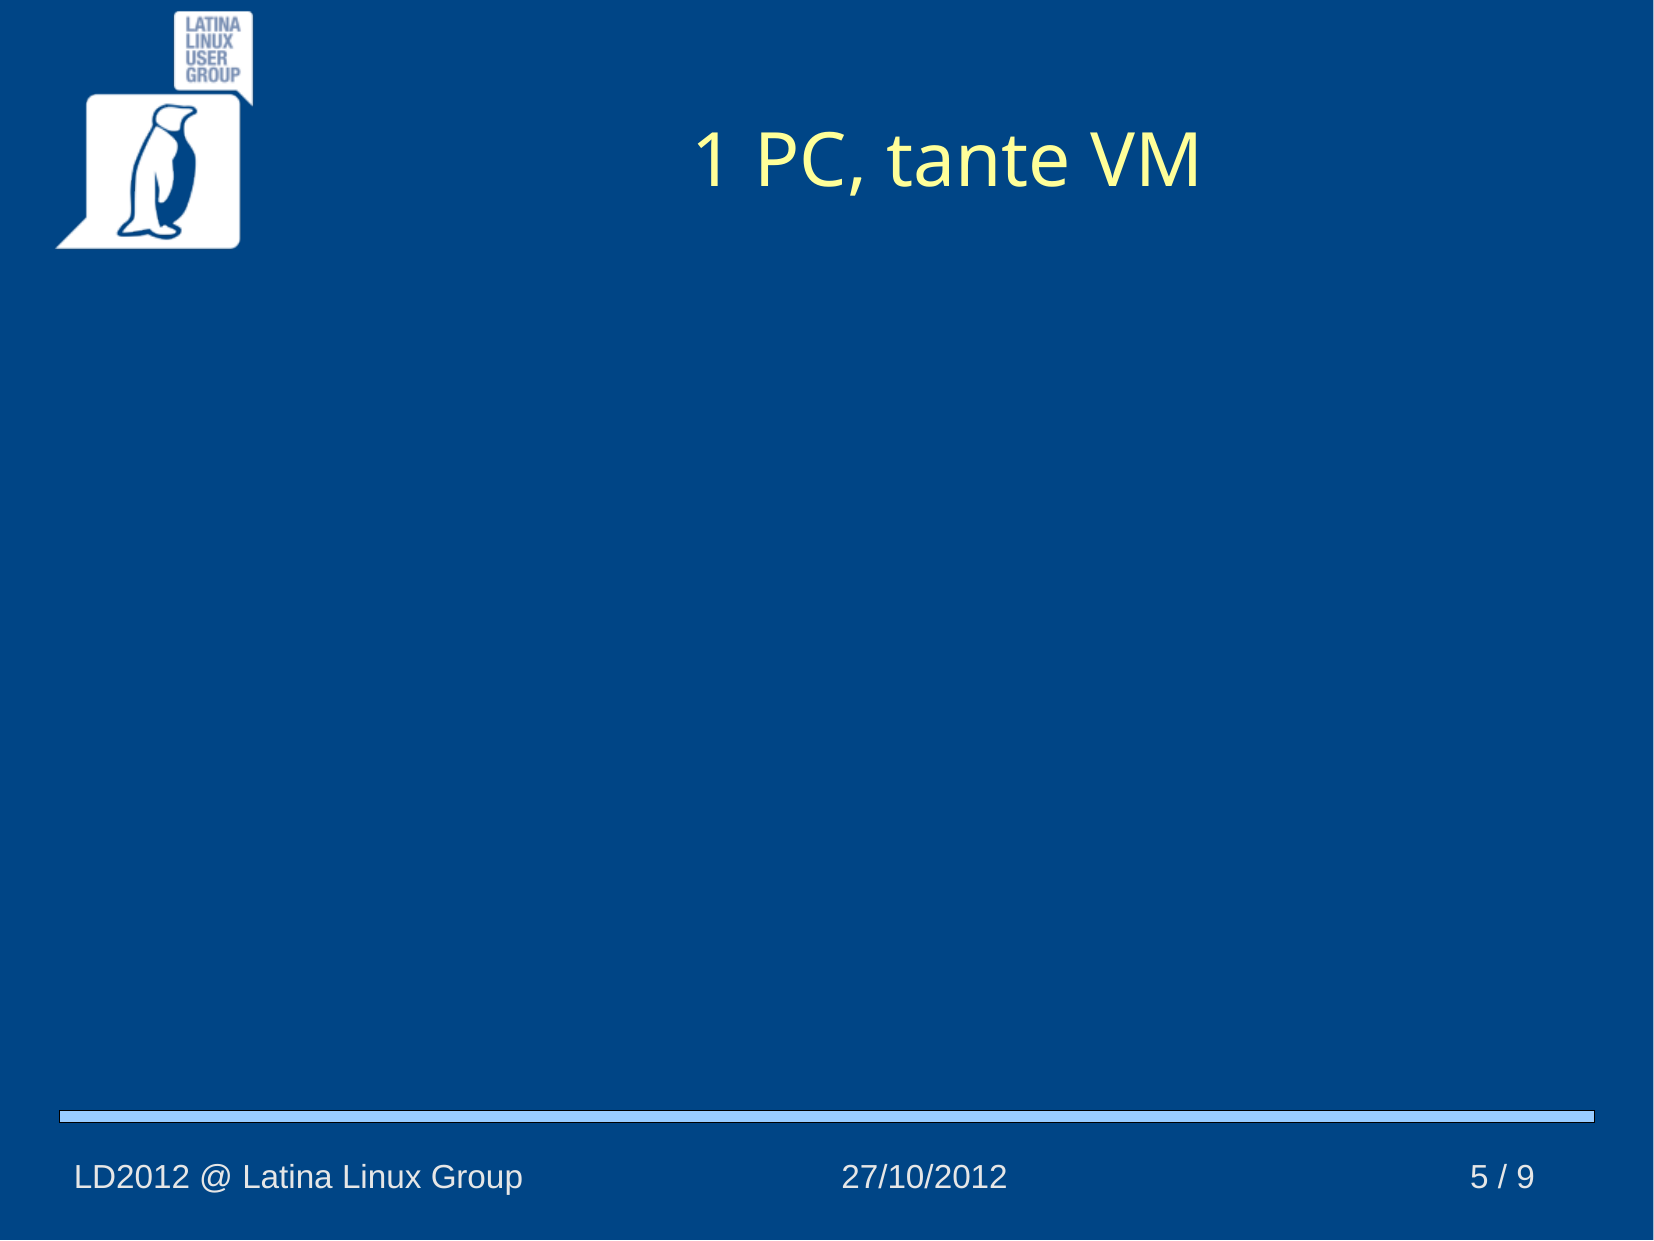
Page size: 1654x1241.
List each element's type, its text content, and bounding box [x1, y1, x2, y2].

picture [43, 0, 266, 262]
title 1 PC, tante VM [324, 49, 1571, 266]
